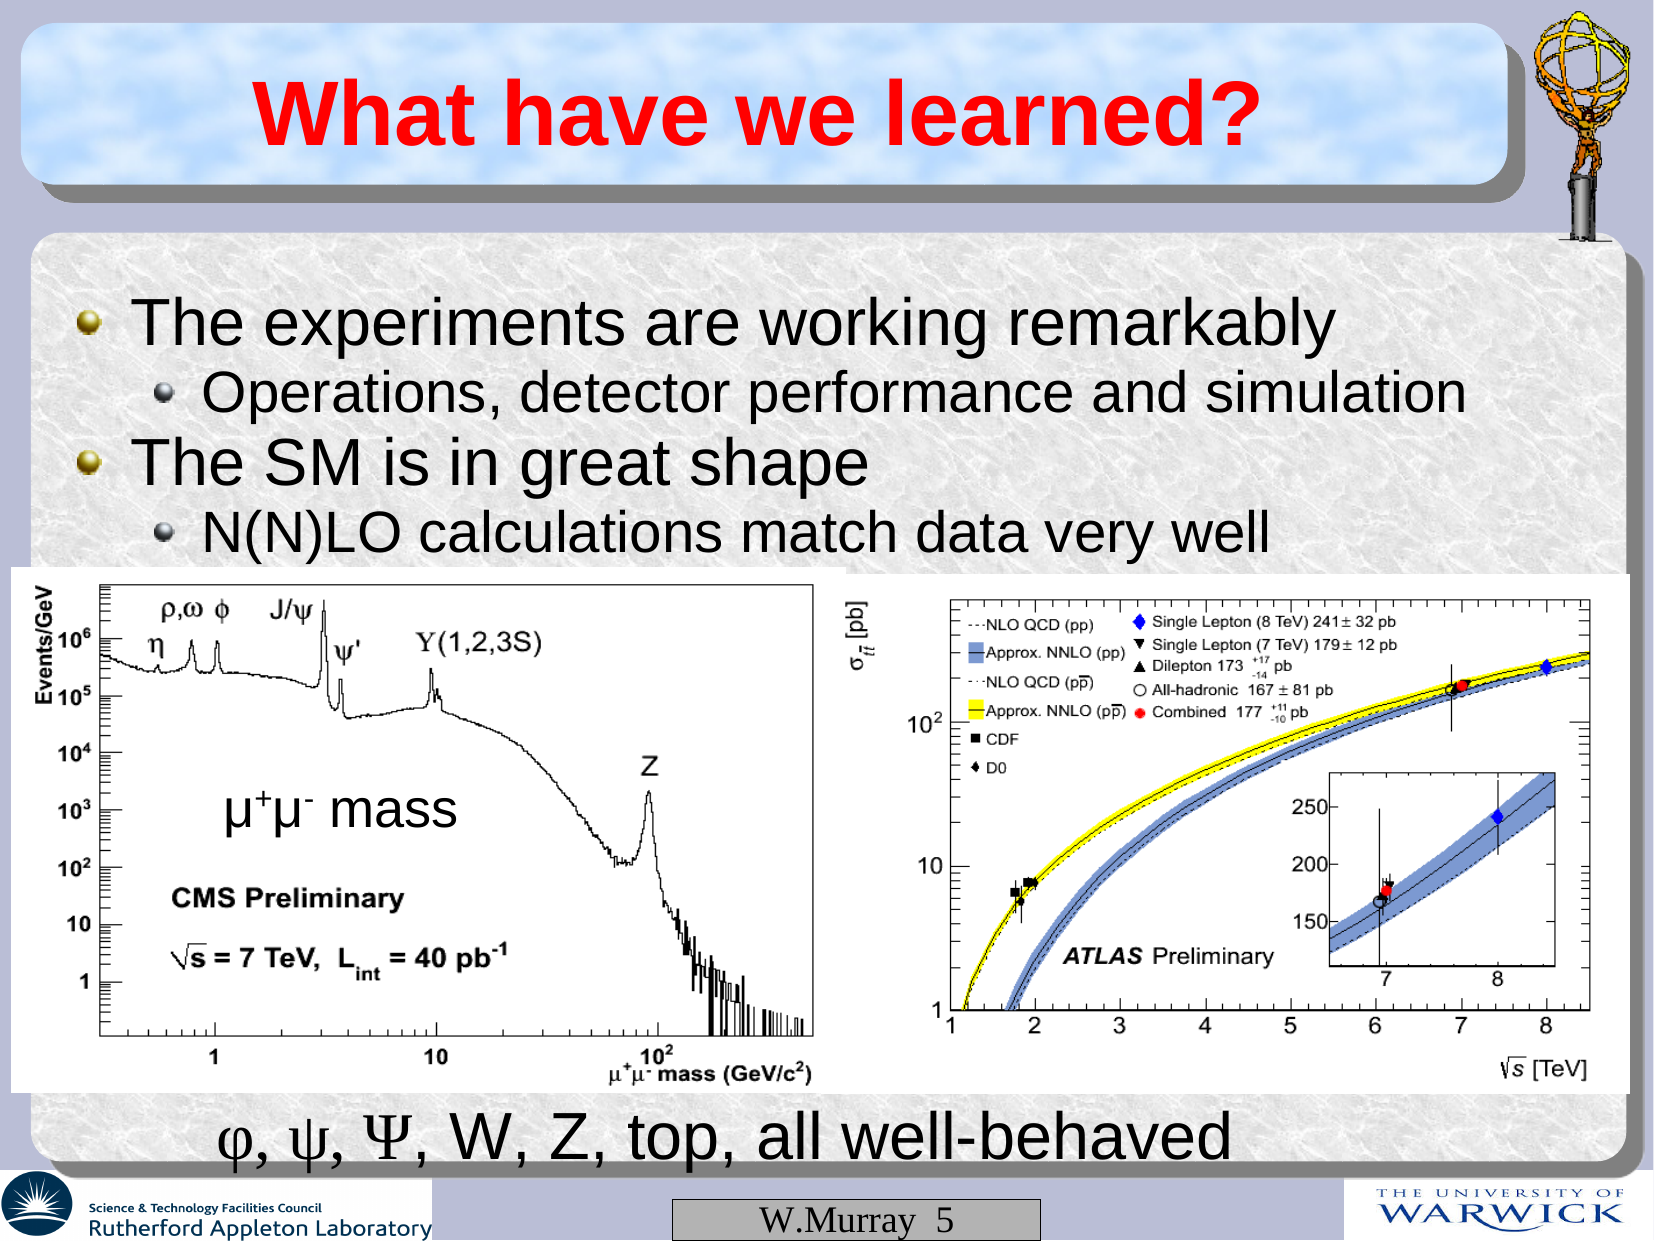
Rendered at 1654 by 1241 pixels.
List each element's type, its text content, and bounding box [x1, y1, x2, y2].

title What have we learned? [29, 39, 1489, 190]
text_box μ+μ- mass [208, 770, 501, 847]
picture [11, 0, 1654, 1162]
picture [20, 22, 1508, 181]
list The experiments are working remarkably Operations, detector performance and simulation The SM is in great shape N(N)LO calculations match data very well [60, 285, 1594, 1193]
picture [0, 1170, 432, 1241]
picture [1344, 1170, 1654, 1241]
list φ, ψ, Ψ, W, Z, top, all well-behaved [216, 1098, 1360, 1196]
